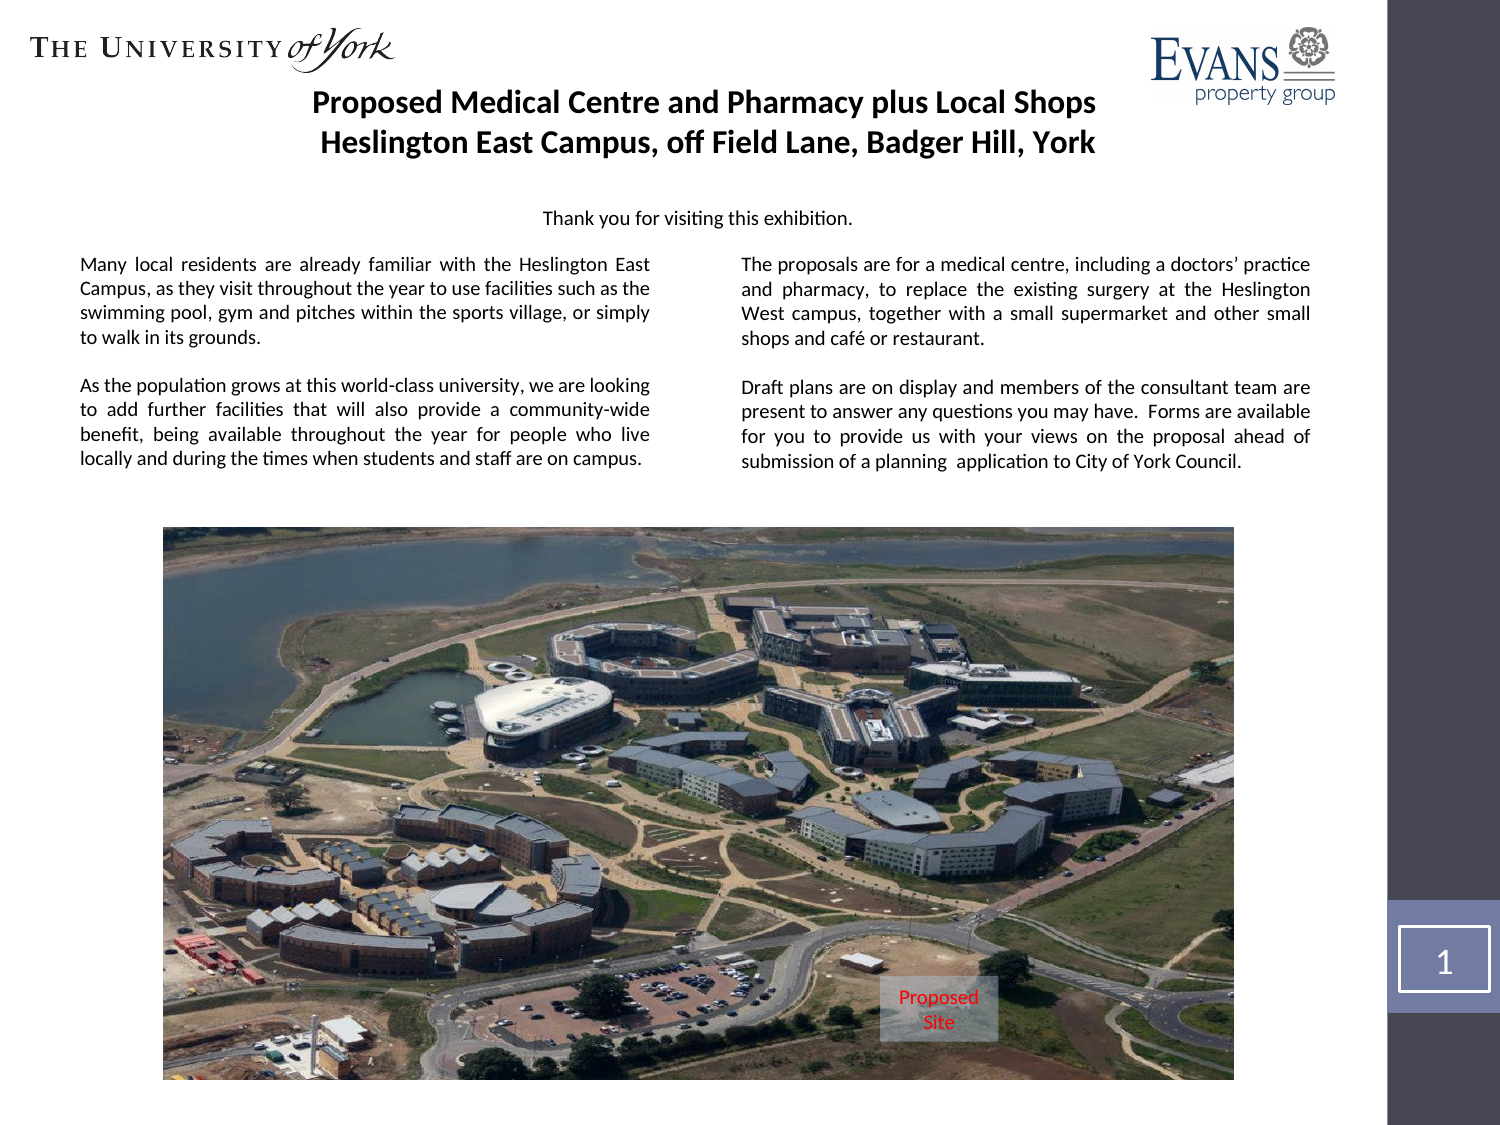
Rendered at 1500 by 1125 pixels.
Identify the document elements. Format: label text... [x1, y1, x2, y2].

text_box Proposed Medical Centre and Pharmacy plus Local Shops Heslington East Campus, off Field Lane, Badger Hill, York [53, 73, 1365, 170]
picture [1151, 27, 1335, 105]
list Many local residents are already familiar with the Heslington East Campus, as they visit throughout the year to use facilities such as the swimming pool, gym and pitches within the sports village, or simply to walk in its grounds. As the population grows at this world-class university, we are looking to add further facilities that will also provide a community-wide benefit, being available throughout the year for people who live locally and during the times when students and staff are on campus. [64, 243, 665, 504]
list The proposals are for a medical centre, including a doctors’ practice and pharmacy, to replace the existing surgery at the Heslington West campus, together with a small supermarket and other small shops and café or restaurant. Draft plans are on display and members of the consultant team are present to answer any questions you may have. Forms are available for you to provide us with your views on the proposal ahead of submission of a planning application to City of York Council. [726, 243, 1327, 504]
text_box Thank you for visiting this exhibition. [461, 197, 935, 238]
picture [29, 27, 396, 74]
text_box Proposed Site [880, 975, 999, 1042]
text_box [1399, 926, 1490, 992]
picture [163, 527, 1234, 1080]
